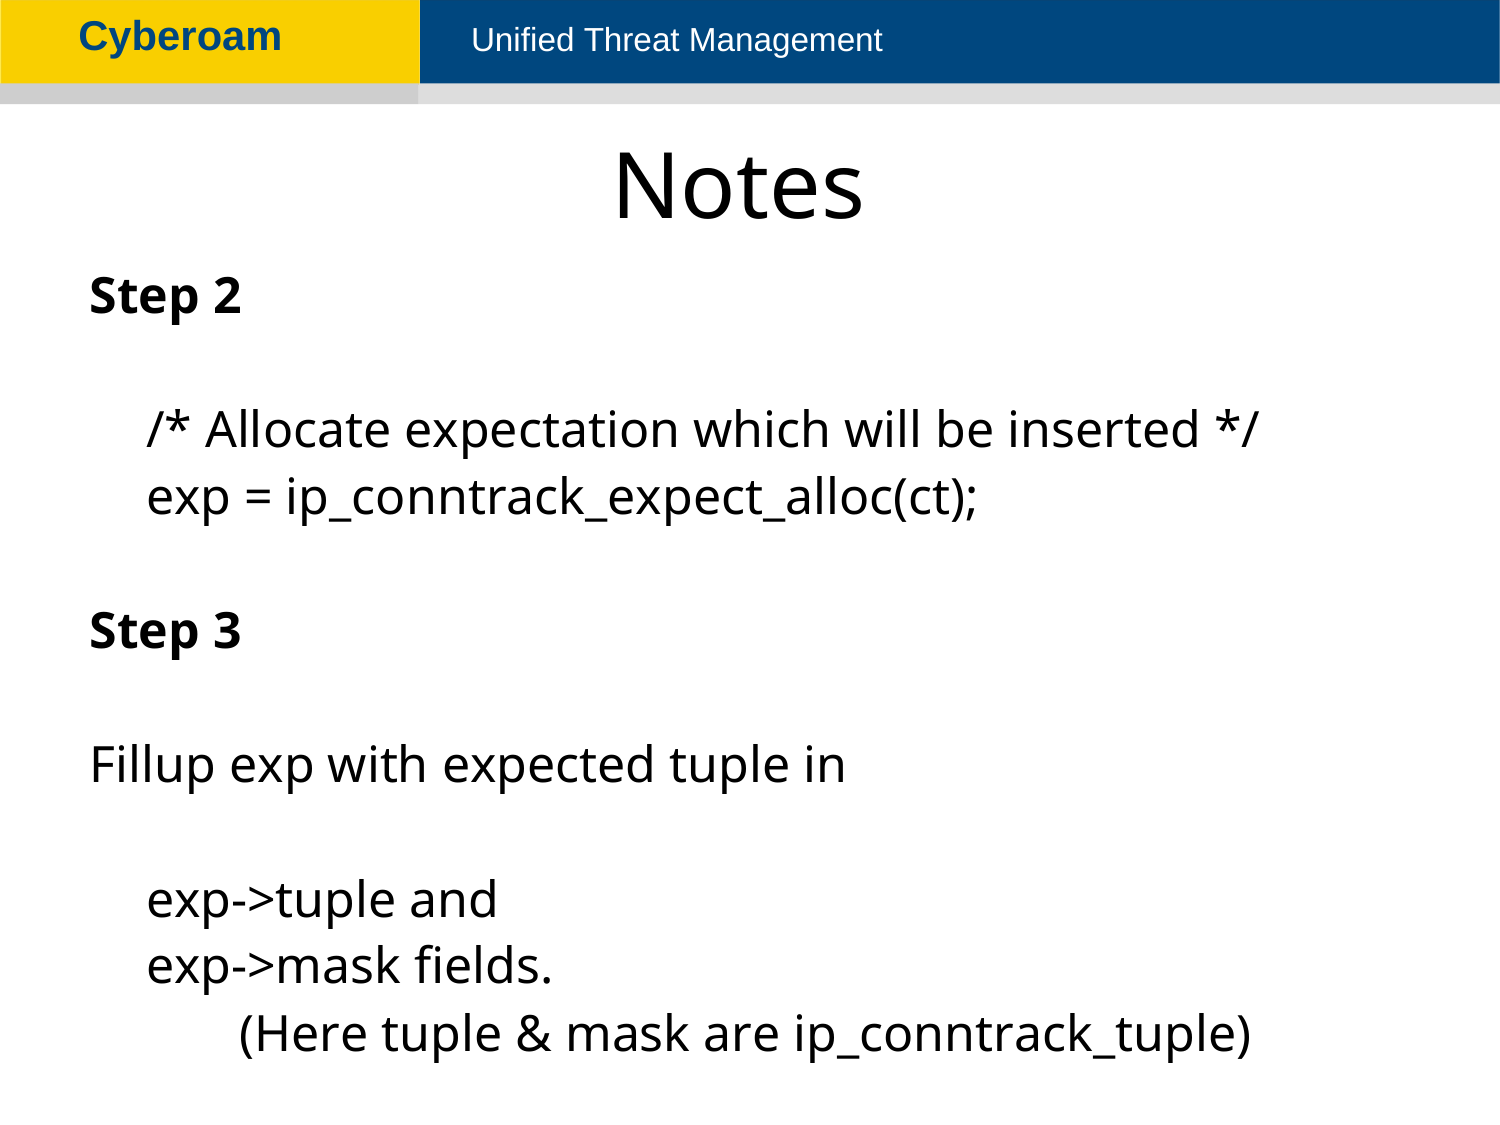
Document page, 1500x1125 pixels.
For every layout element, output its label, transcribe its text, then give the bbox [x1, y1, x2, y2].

title Notes [75, 112, 1426, 240]
list Step 2 /* Allocate expectation which will be inserted */ exp = ip_conntrack_expect_alloc(ct); Step 3 Fillup exp with expected tuple in exp->tuple and exp->mask fields. (Here tuple & mask are ip_conntrack_tuple) [75, 262, 1426, 1066]
picture [0, 0, 1500, 83]
